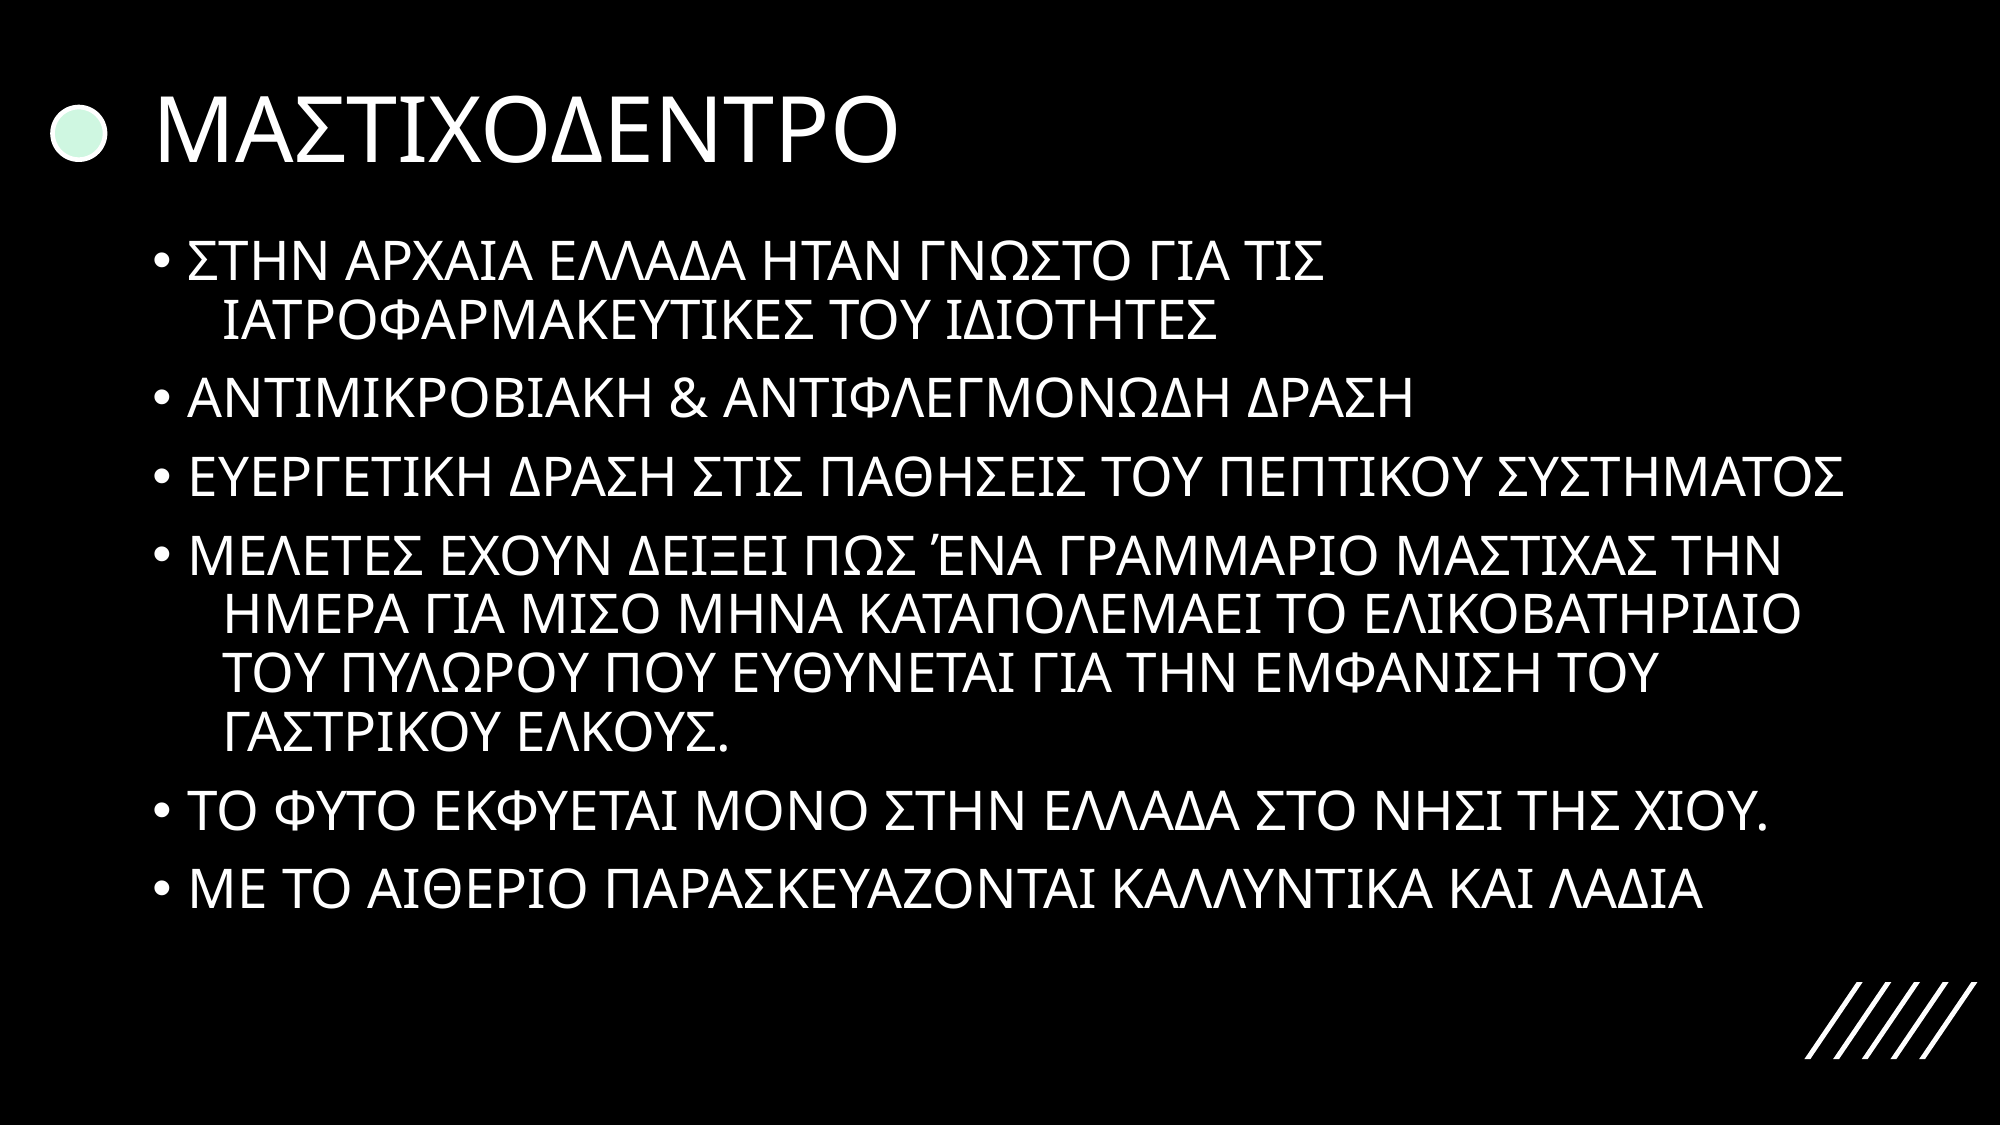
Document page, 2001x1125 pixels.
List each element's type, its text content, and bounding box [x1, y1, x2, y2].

list ΣΤΗΝ ΑΡΧΑΙΑ ΕΛΛΑΔΑ ΗΤΑΝ ΓΝΩΣΤΟ ΓΙΑ ΤΙΣ ΙΑΤΡΟΦΑΡΜΑΚΕΥΤΙΚΕΣ ΤΟΥ ΙΔΙΟΤΗΤΕΣ ΑΝΤΙΜΙΚΡΟΒΙΑΚΗ & ΑΝΤΙΦΛΕΓΜΟΝΩΔΗ ΔΡΑΣΗ ΕΥΕΡΓΕΤΙΚΗ ΔΡΑΣΗ ΣΤΙΣ ΠΑΘΗΣΕΙΣ ΤΟΥ ΠΕΠΤΙΚΟΥ ΣΥΣΤΗΜΑΤΟΣ ΜΕΛΕΤΕΣ ΕΧΟΥΝ ΔΕΙΞΕΙ ΠΩΣ ΈΝΑ ΓΡΑΜΜΑΡΙΟ ΜΑΣΤΙΧΑΣ ΤΗΝ ΗΜΕΡΑ ΓΙΑ ΜΙΣΟ ΜΗΝΑ ΚΑΤΑΠΟΛΕΜΑΕΙ ΤΟ ΕΛΙΚΟΒΑΤΗΡΙΔΙΟ ΤΟΥ ΠΥΛΩΡΟΥ ΠΟΥ ΕΥΘΥΝΕΤΑΙ ΓΙΑ ΤΗΝ ΕΜΦΑΝΙΣΗ ΤΟΥ ΓΑΣΤΡΙΚΟΥ ΕΛΚΟΥΣ. ΤΟ ΦΥΤΟ ΕΚΦΥΕΤΑΙ ΜΟΝΟ ΣΤΗΝ ΕΛΛΑΔΑ ΣΤΟ ΝΗΣΙ ΤΗΣ ΧΙΟΥ. ΜΕ ΤΟ ΑΙΘΕΡΙΟ ΠΑΡΑΣΚΕΥΑΖΟΝΤΑΙ ΚΑΛΛΥΝΤΙΚΑ ΚΑΙ ΛΑΔΙΑ [137, 225, 1863, 1014]
title ΜΑΣΤΙΧΟΔΕΝΤΡΟ [137, 59, 990, 207]
